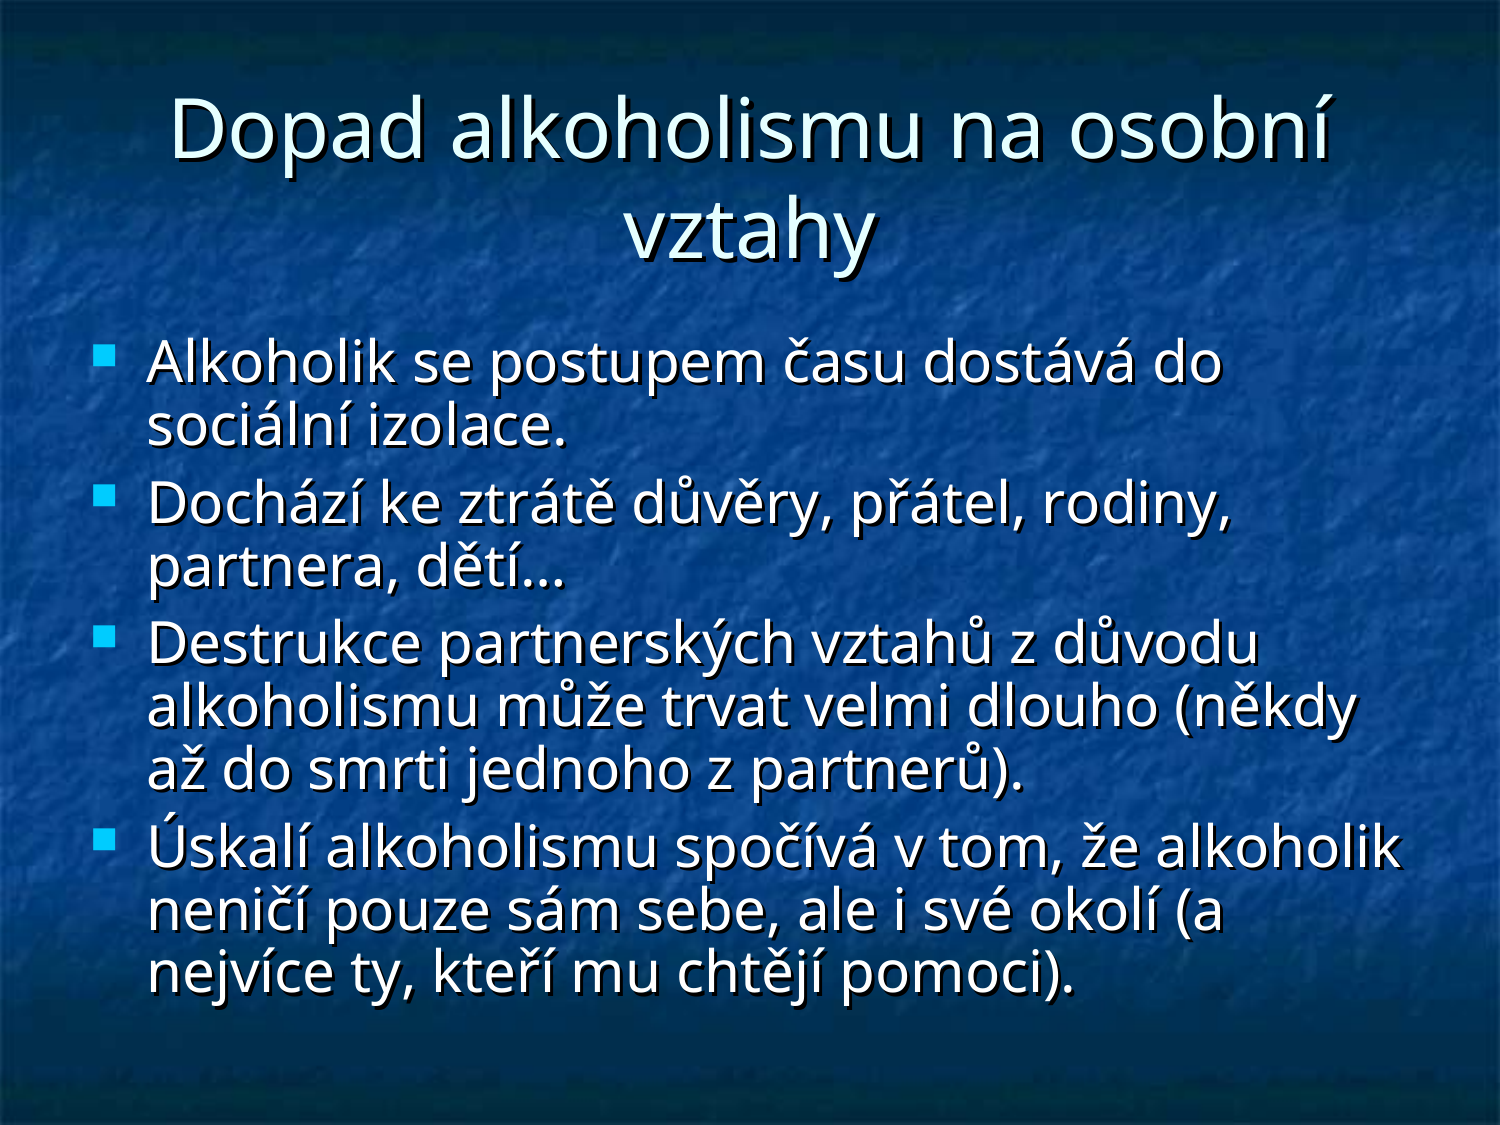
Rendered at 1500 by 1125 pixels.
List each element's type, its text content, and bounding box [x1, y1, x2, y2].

picture [0, 0, 1500, 1125]
list Alkoholik se postupem času dostává do sociální izolace. Dochází ke ztrátě důvěry, přátel, rodiny, partnera, dětí… Destrukce partnerských vztahů z důvodu alkoholismu může trvat velmi dlouho (někdy až do smrti jednoho z partnerů). Úskalí alkoholismu spočívá v tom, že alkoholik neničí pouze sám sebe, ale i své okolí (a nejvíce ty, kteří mu chtějí pomoci). [75, 324, 1426, 1014]
title Dopad alkoholismu na osobní vztahy [75, 62, 1426, 288]
